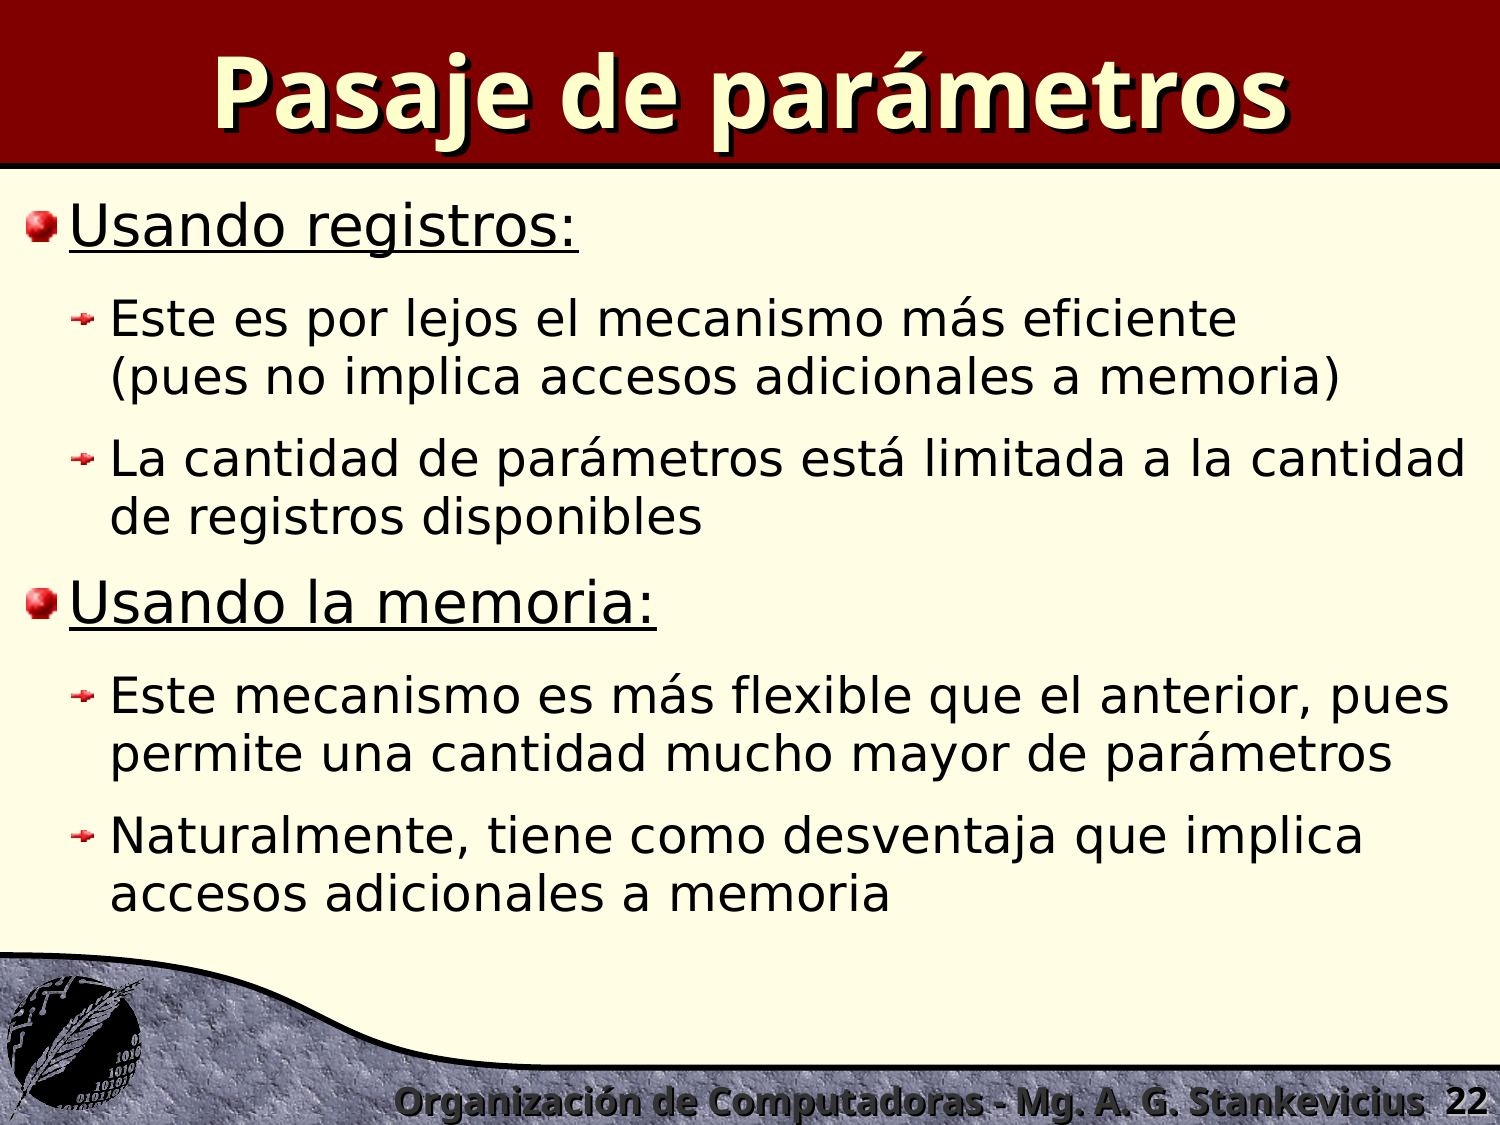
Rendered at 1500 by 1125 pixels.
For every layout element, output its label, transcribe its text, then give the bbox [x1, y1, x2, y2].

picture [802, 1100, 806, 1110]
picture [448, 1100, 455, 1110]
picture [1058, 1100, 1065, 1110]
list Usando registros: Este es por lejos el mecanismo más eficiente (pues no implica accesos adicionales a memoria) La cantidad de parámetros está limitada a la cantidad de registros disponibles Usando la memoria: Este mecanismo es más flexible que el anterior, pues permite una cantidad mucho mayor de parámetros Naturalmente, tiene como desventaja que implica accesos adicionales a memoria [11, 192, 1486, 935]
picture [0, 959, 1500, 1125]
title Pasaje de parámetros [15, 5, 1485, 160]
